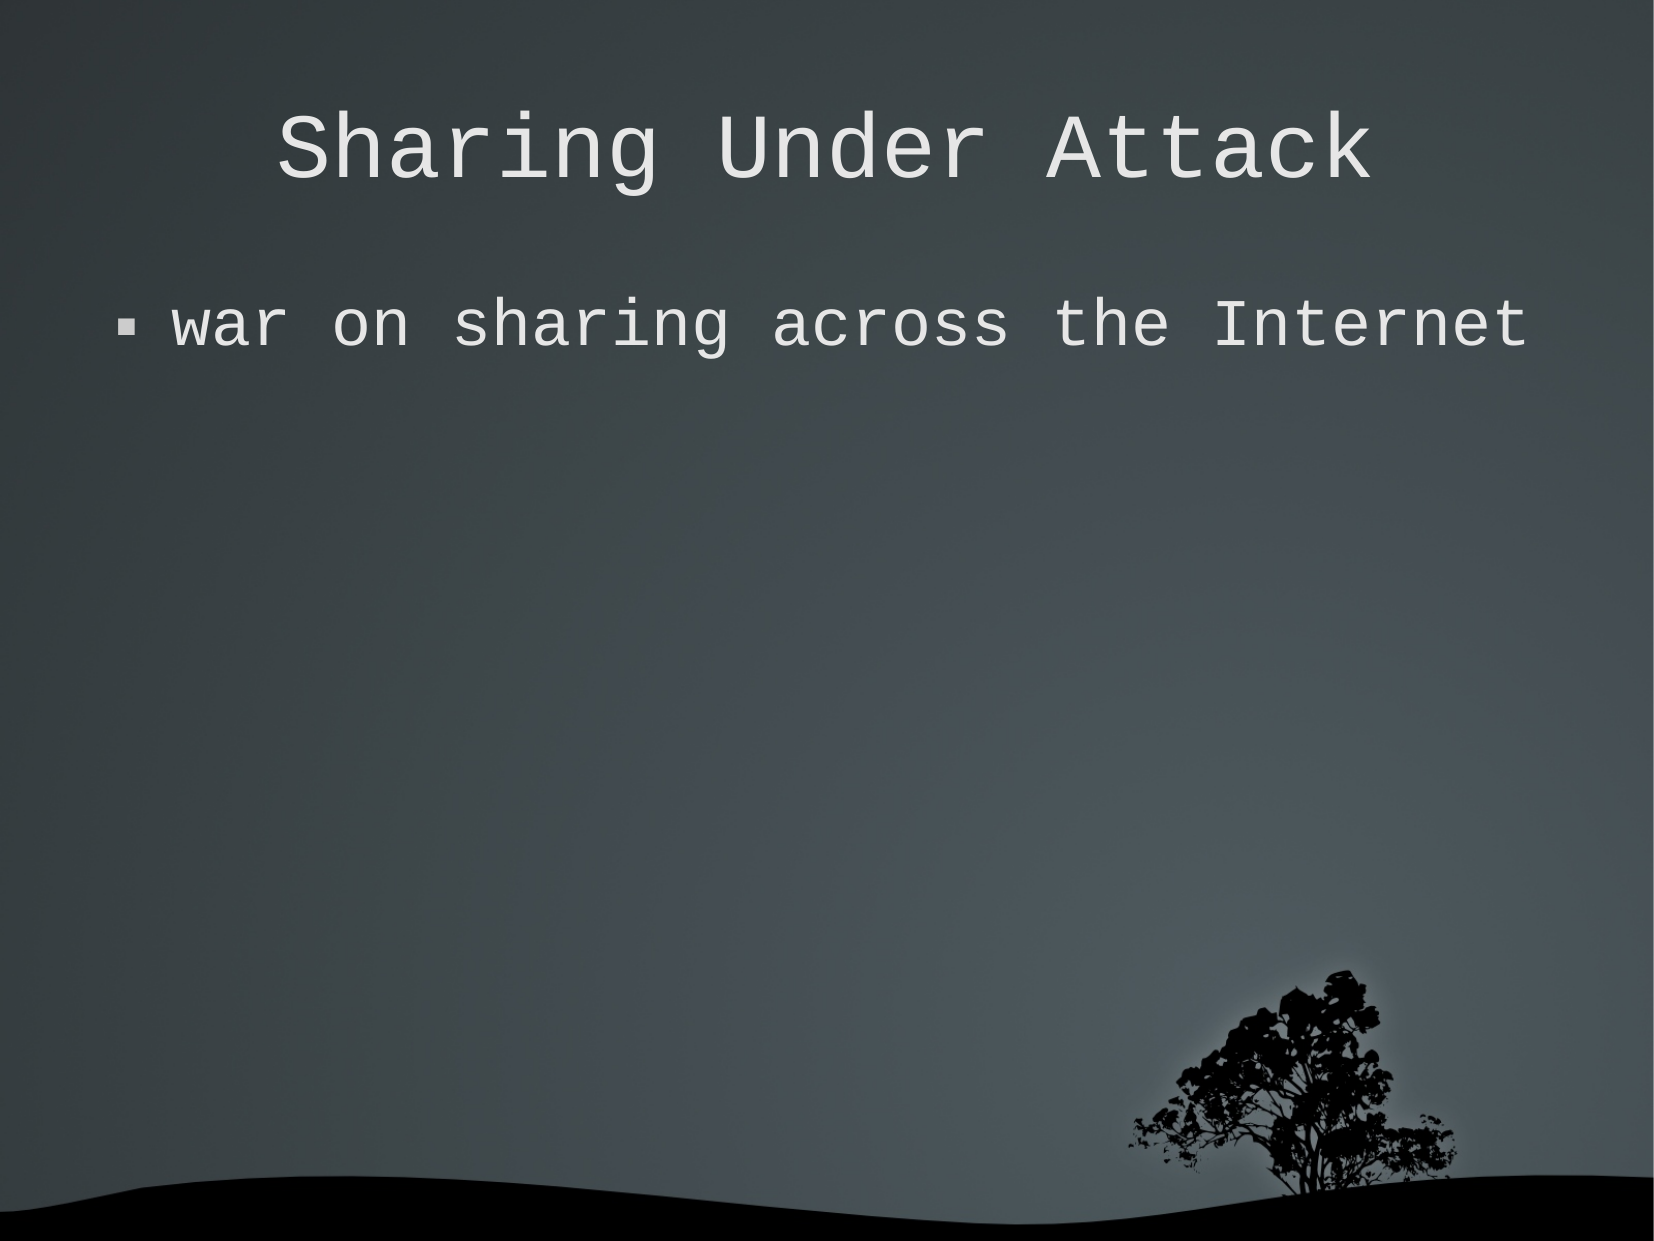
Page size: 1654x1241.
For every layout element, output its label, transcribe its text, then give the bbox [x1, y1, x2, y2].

list war on sharing across the Internet [82, 290, 1571, 1094]
title Sharing Under Attack [82, 56, 1571, 250]
picture [0, 0, 1654, 1241]
